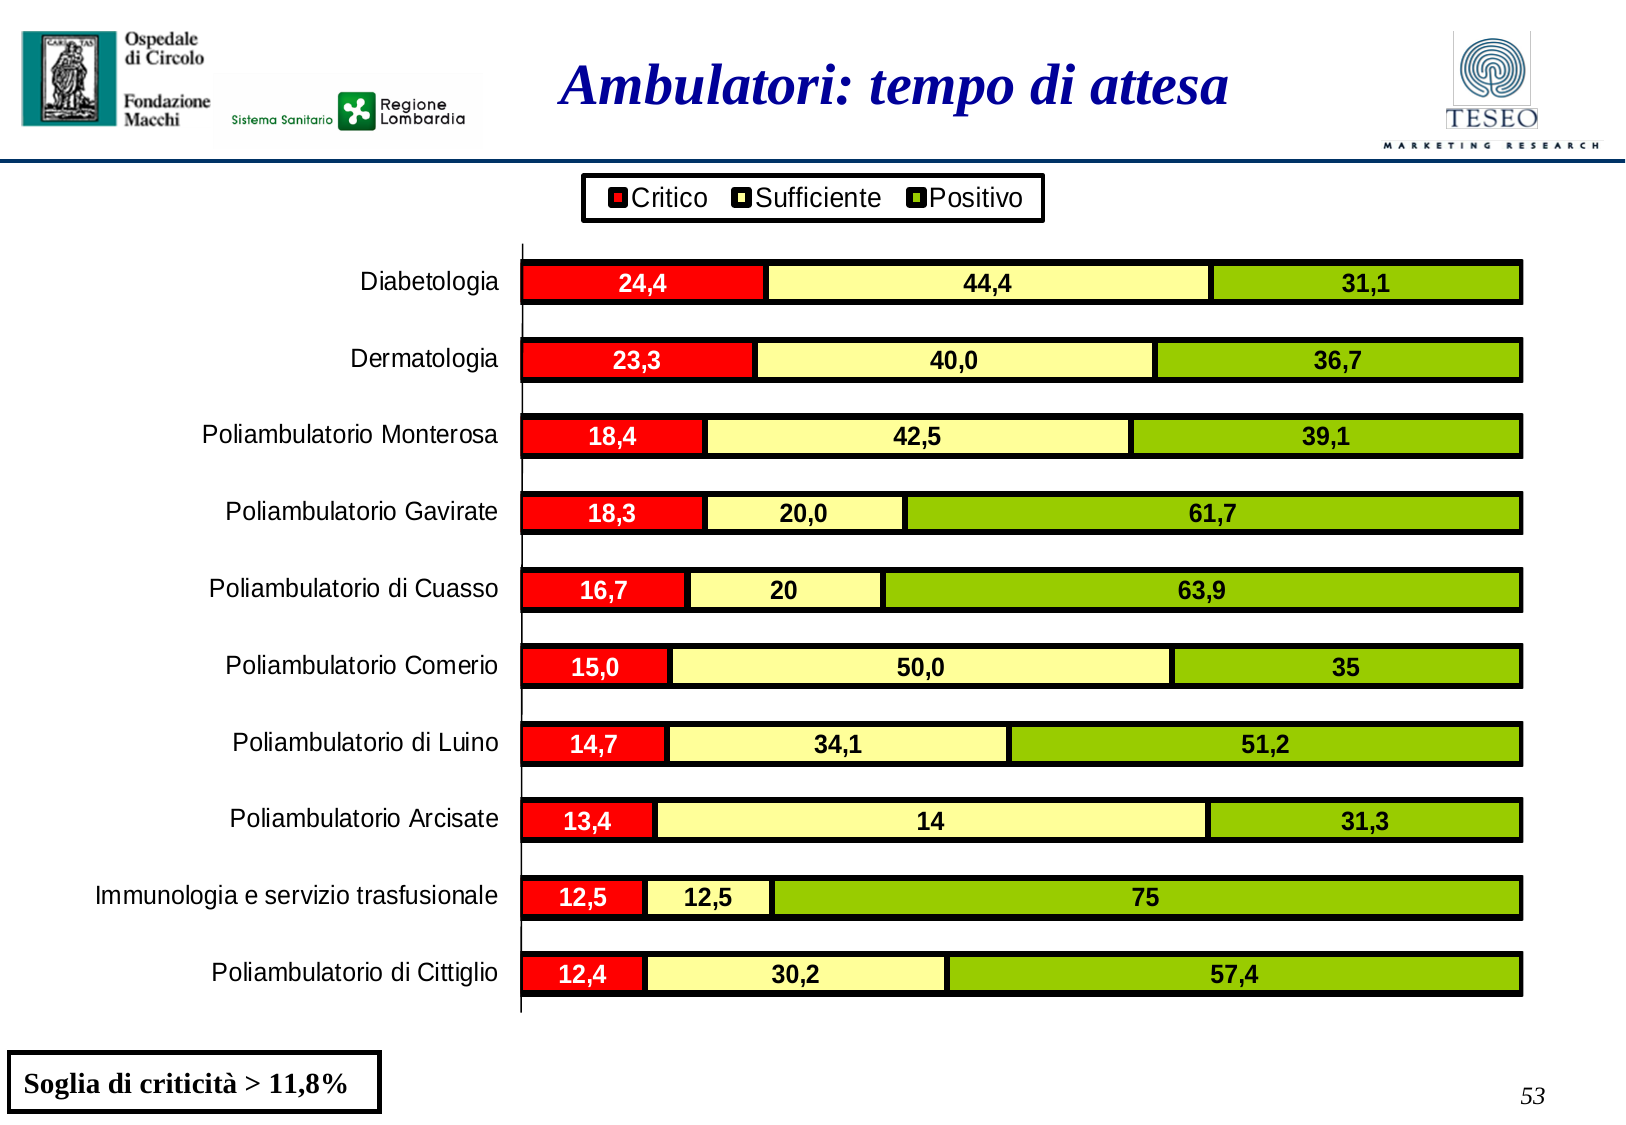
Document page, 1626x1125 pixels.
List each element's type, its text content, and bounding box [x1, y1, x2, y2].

picture [81, 161, 1544, 1035]
text_box Ambulatori: tempo di attesa [351, 18, 1439, 144]
text_box Soglia di criticità > 11,8% [9, 1052, 380, 1112]
picture [21, 31, 483, 149]
picture [1381, 31, 1604, 149]
